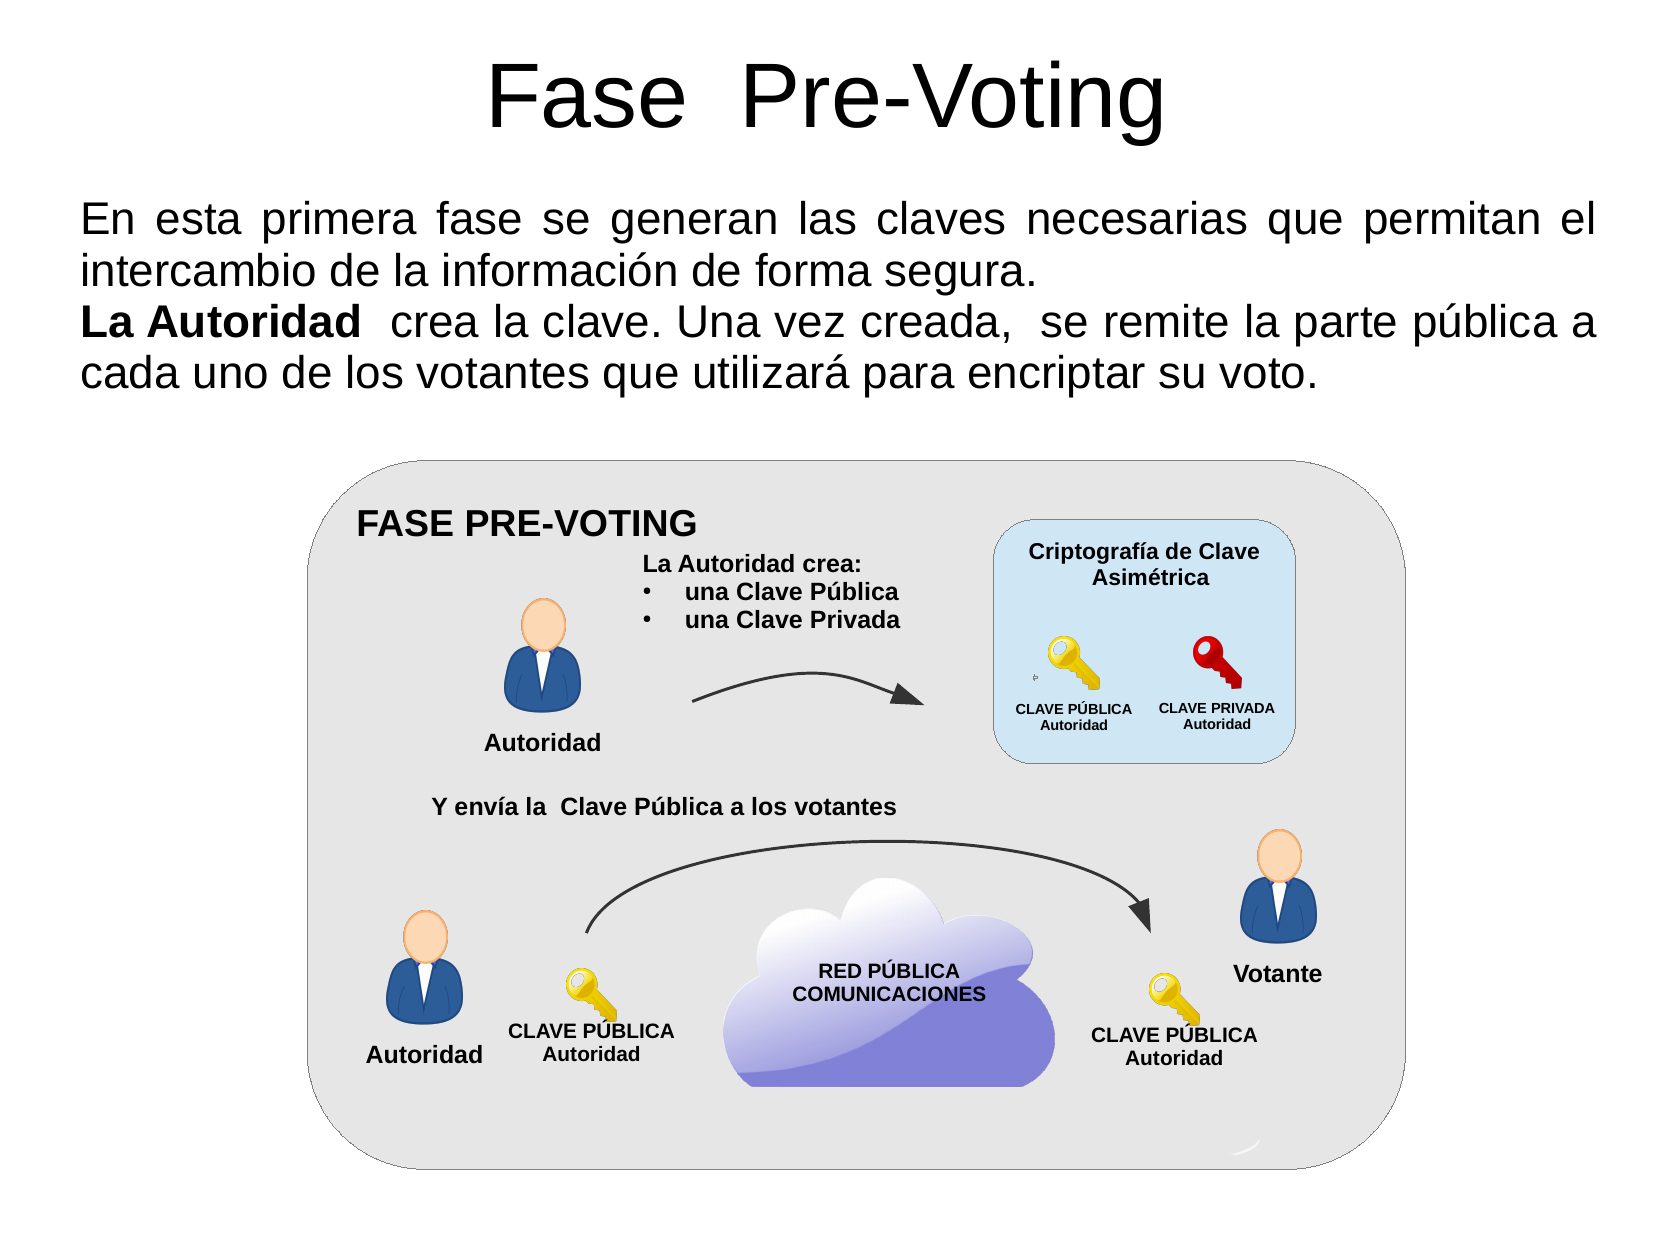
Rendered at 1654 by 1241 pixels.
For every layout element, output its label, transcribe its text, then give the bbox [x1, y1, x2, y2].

picture [1149, 973, 1200, 1026]
picture [723, 878, 1055, 1087]
text_box La Autoridad crea: una Clave Pública una Clave Privada [627, 542, 1232, 723]
text_box Y envía la Clave Pública a los votantes [416, 743, 965, 978]
text_box FASE PRE-VOTING [307, 460, 1406, 1170]
picture [1232, 636, 1242, 689]
picture [566, 978, 617, 1022]
picture [1240, 829, 1317, 944]
text_box [1228, 1138, 1260, 1155]
picture [504, 598, 581, 713]
title Fase Pre-Voting [82, 44, 1571, 147]
text_box En esta primera fase se generan las claves necesarias que permitan el intercambio de la información de forma segura. La Autoridad crea la clave. Una vez creada, se remite la parte pública a cada uno de los votantes que utilizará para encriptar su voto. [65, 186, 1613, 453]
picture [386, 910, 463, 1025]
text_box Criptografía de Clave Asimétrica [993, 519, 1296, 764]
